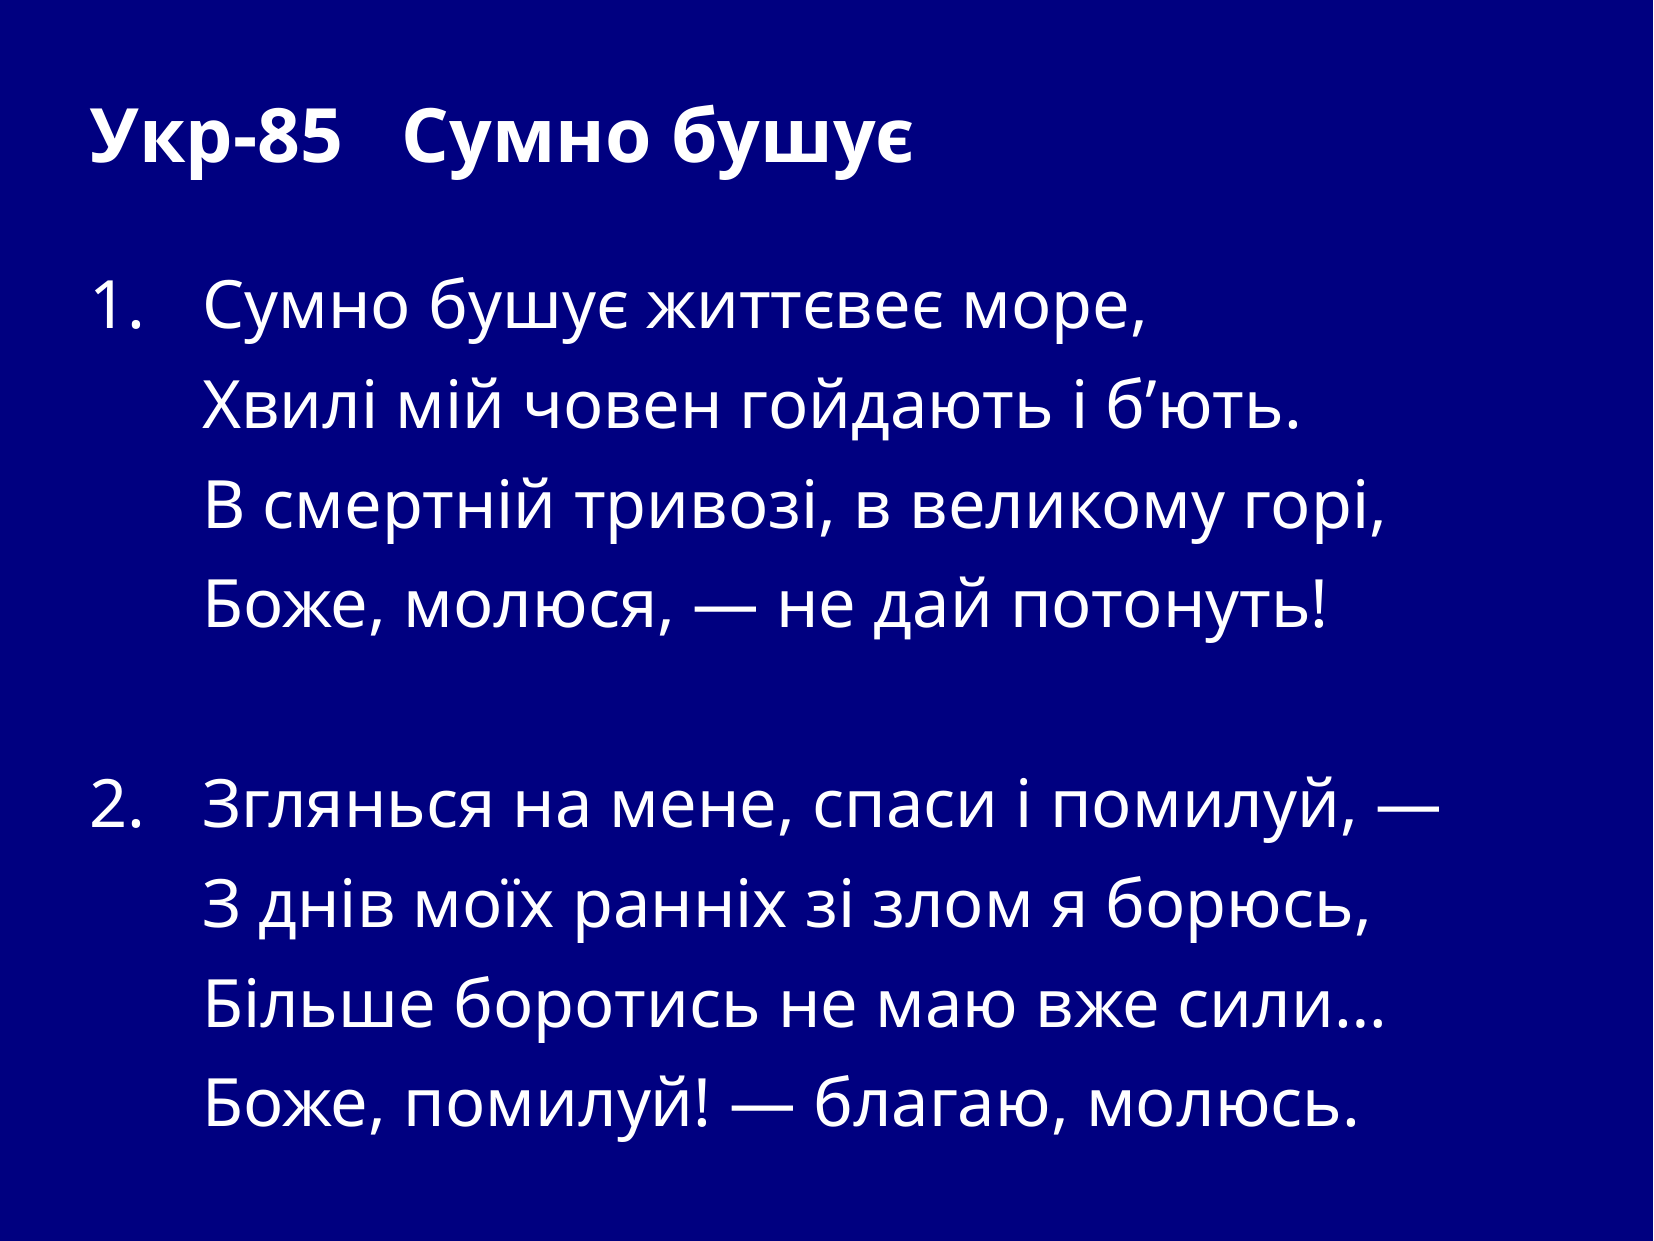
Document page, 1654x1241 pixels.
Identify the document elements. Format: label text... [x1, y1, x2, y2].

text_box 1. Сумно бушує життєвеє море, Хвилі мій човен гойдають і б’ють. В смертній тривозі, в великому горі, Боже, молюся, ― не дай потонуть! 2. Зглянься на мене, спаси і помилуй, ― З днів моїх ранніх зі злом я борюсь, Більше боротись не маю вже сили… Боже, помилуй! ― благаю, молюсь. [75, 188, 1576, 1163]
text_box Укр-85 Сумно бушує [75, 75, 1576, 188]
